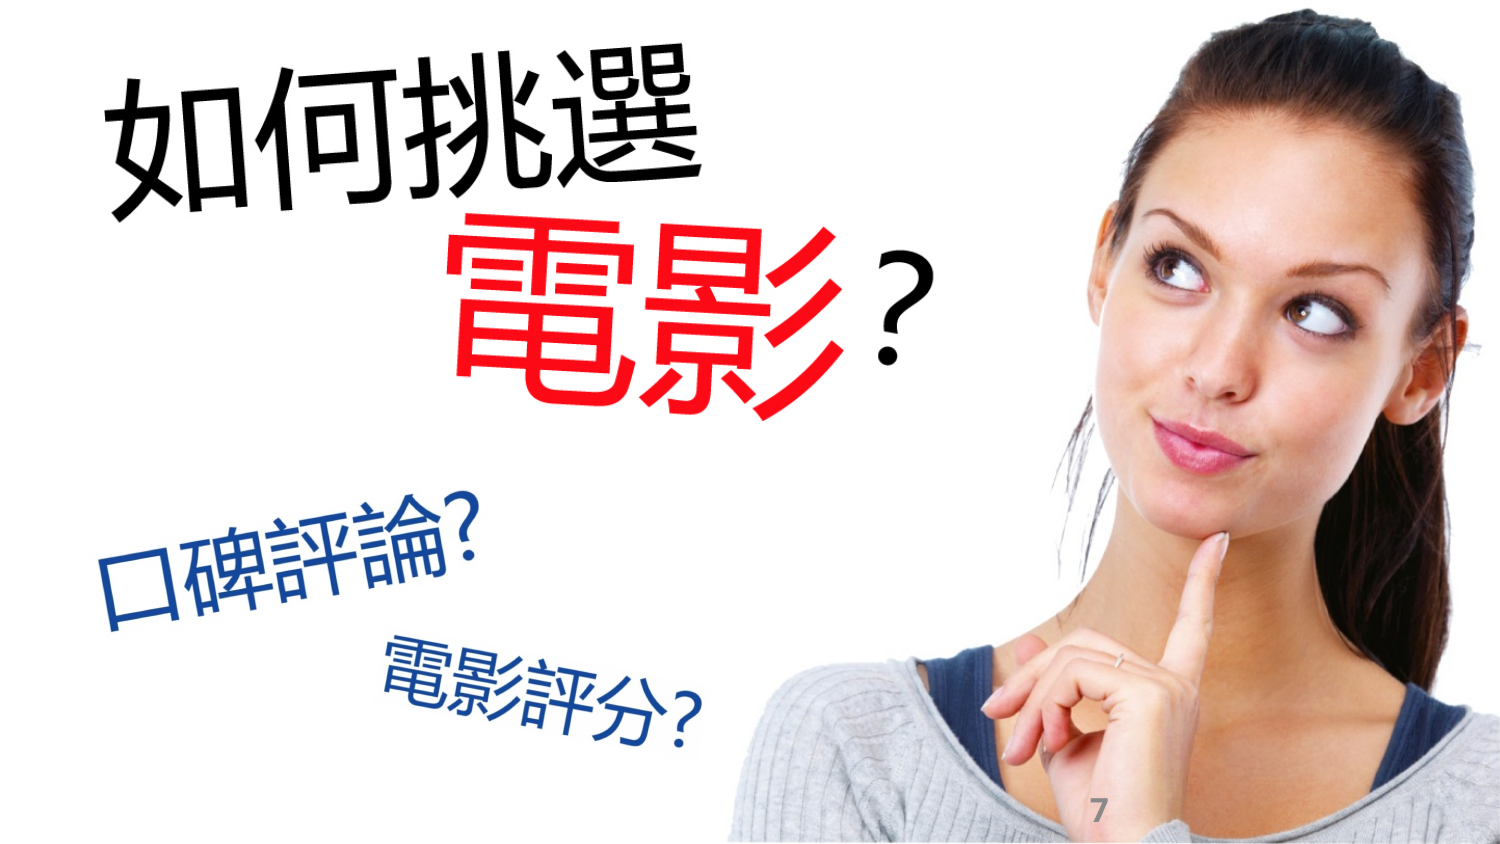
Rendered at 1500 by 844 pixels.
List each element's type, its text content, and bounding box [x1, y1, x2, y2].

picture [76, 0, 1500, 844]
text_box 7 [1074, 782, 1426, 827]
